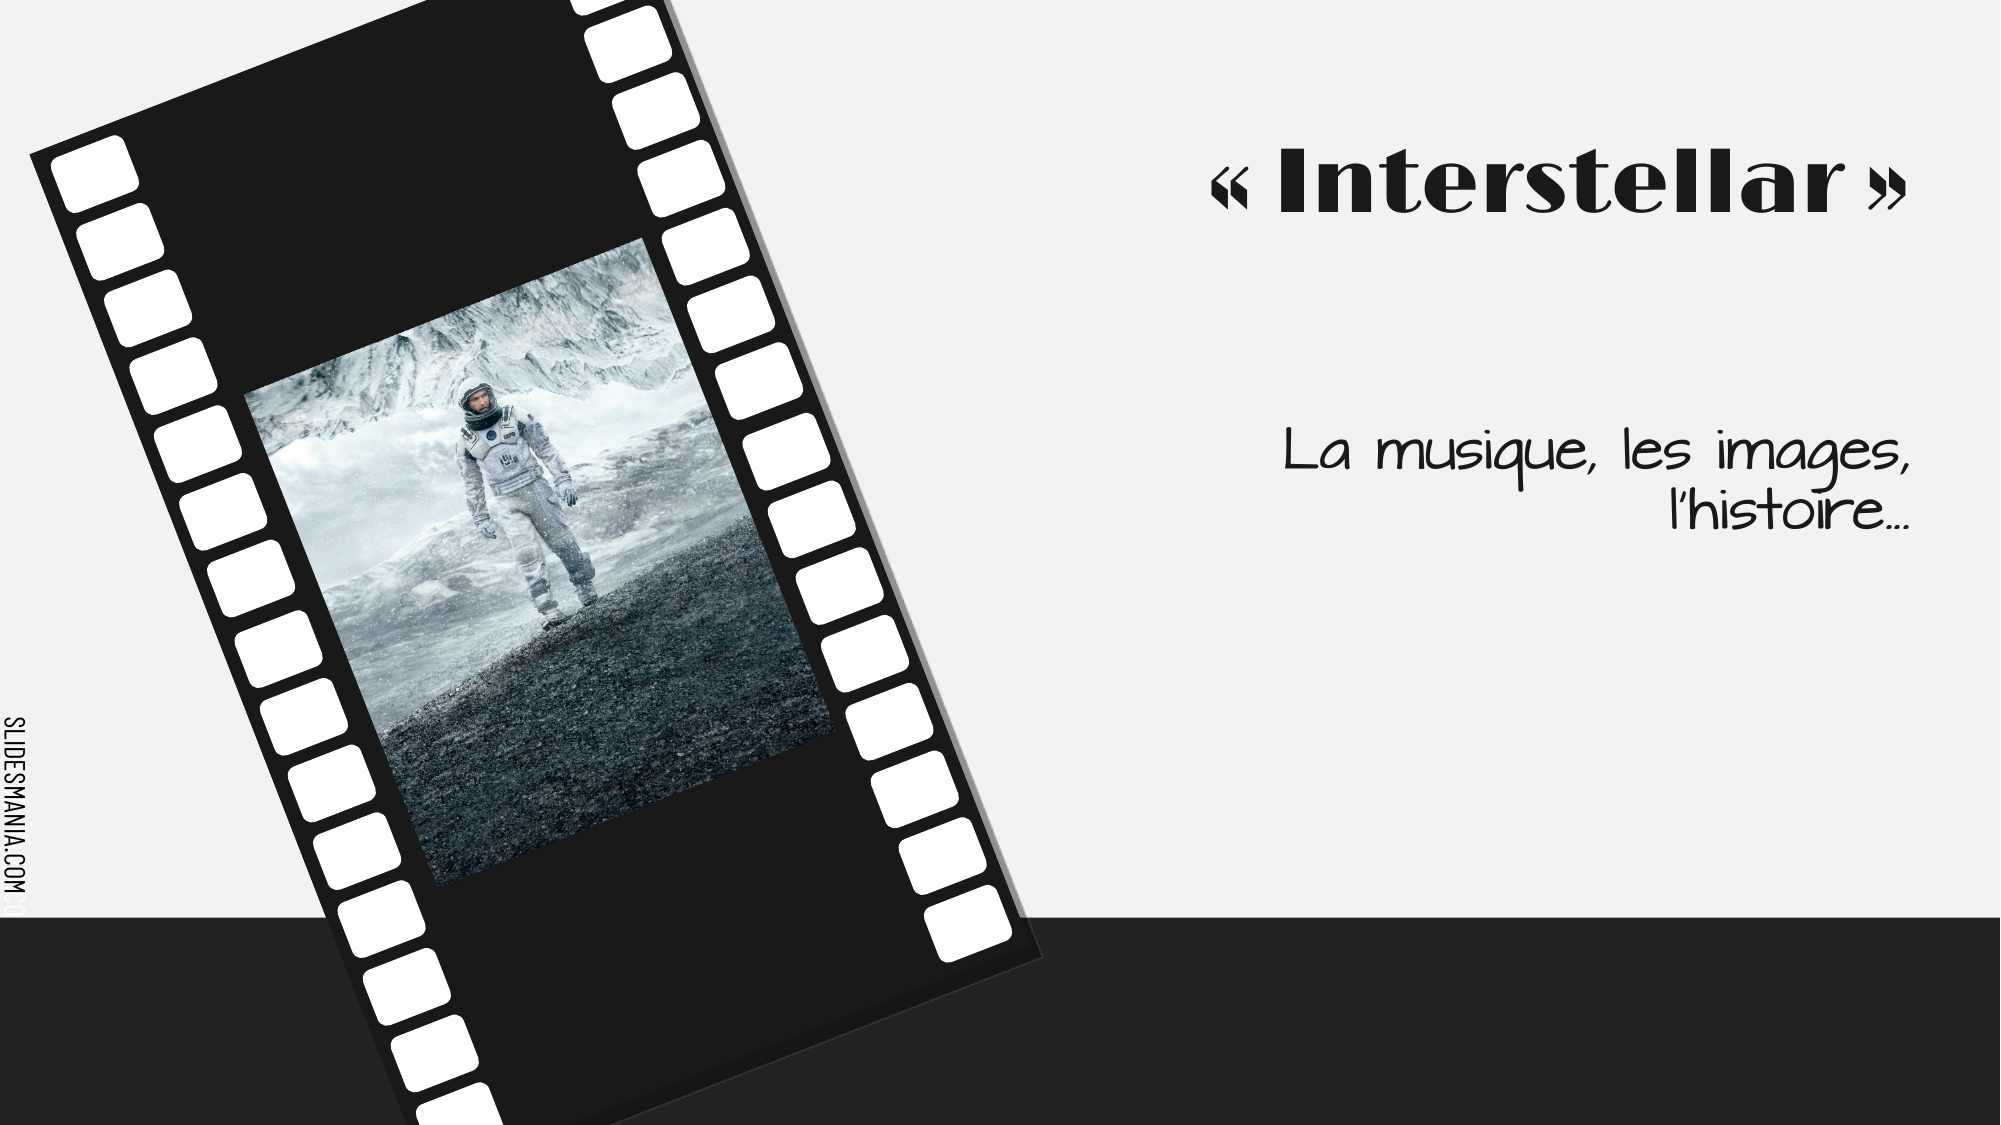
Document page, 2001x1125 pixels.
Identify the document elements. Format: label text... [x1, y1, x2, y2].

text_box « Interstellar » [901, 113, 1927, 240]
text_box La musique, les images, l’histoire... [1085, 411, 1927, 791]
picture [243, 237, 837, 888]
